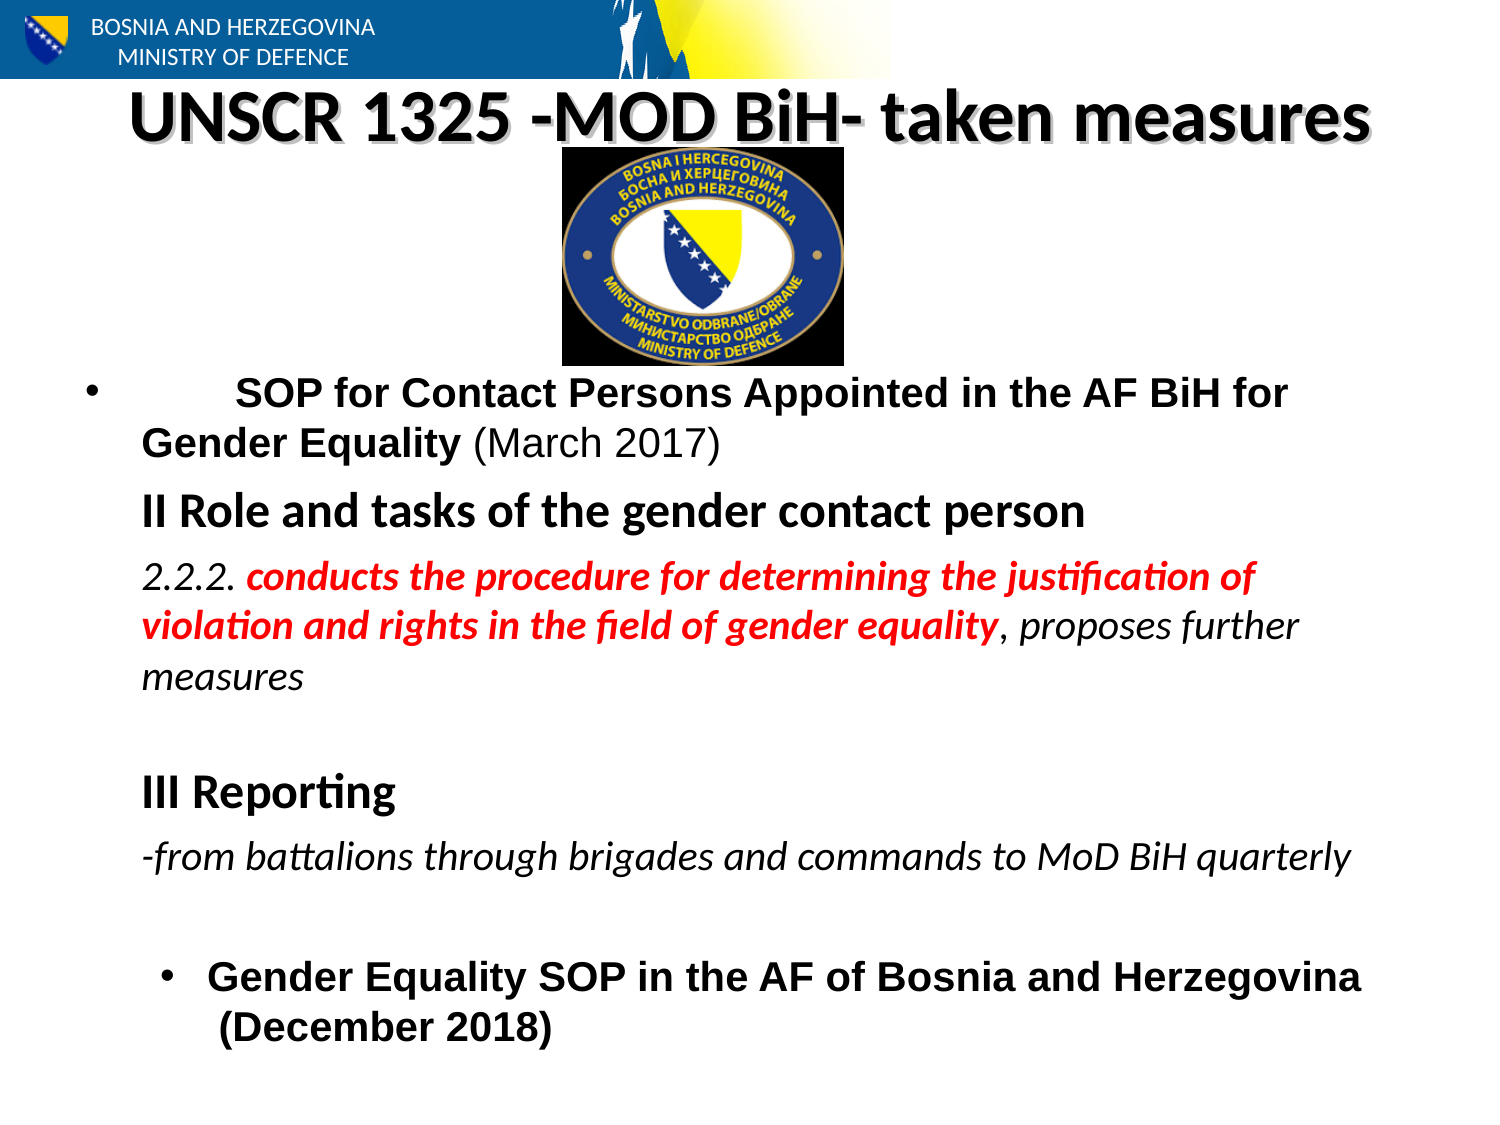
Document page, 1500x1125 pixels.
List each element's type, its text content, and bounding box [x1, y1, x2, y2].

picture [0, 0, 1500, 79]
list SOP for Contact Persons Appointed in the AF BiH for Gender Equality (March 2017) II Role and tasks of the gender contact person 2.2.2. conducts the procedure for determining the justification of violation and rights in the field of gender equality, proposes further measures III Reporting -from battalions through brigades and commands to MoD BiH quarterly Gender Equality SOP in the AF of Bosnia and Herzegovina (December 2018) [70, 357, 1425, 1125]
title UNSCR 1325 -MOD BiH- taken measures [75, 81, 1426, 142]
picture [562, 147, 844, 366]
